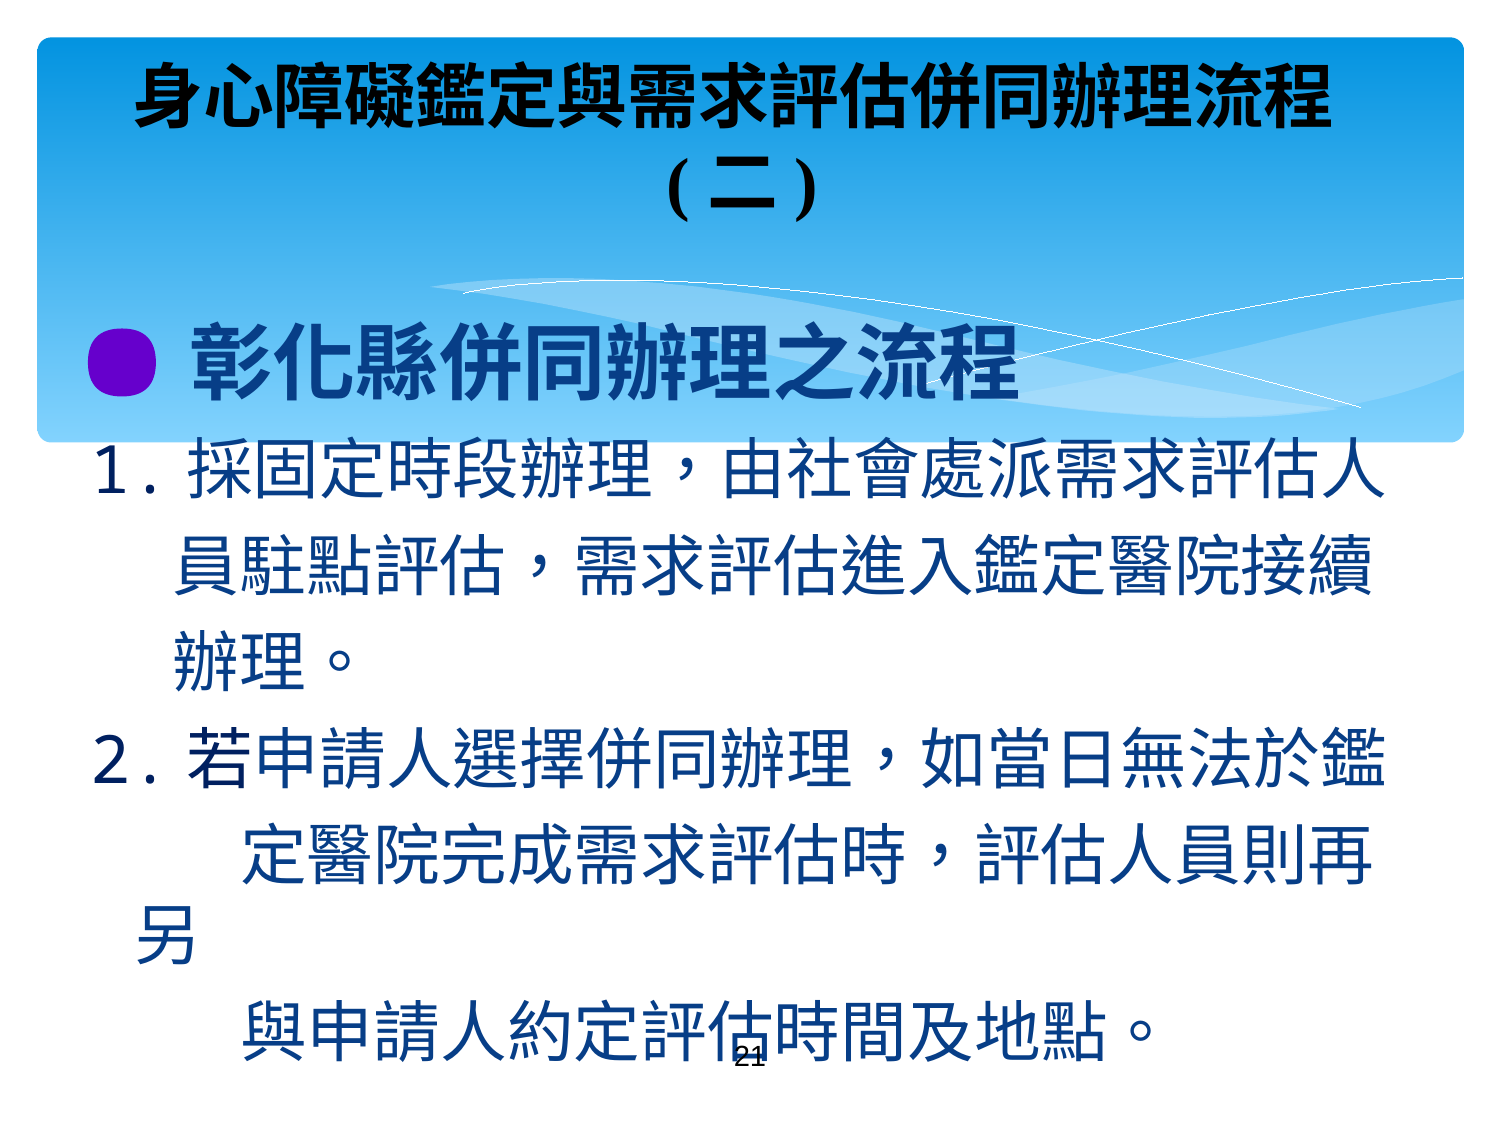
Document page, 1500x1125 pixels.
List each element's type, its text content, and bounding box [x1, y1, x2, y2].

list 彰化縣併同辦理之流程 1.採固定時段辦理，由社會處派需求評估人 員駐點評估，需求評估進入鑑定醫院接續 辦理。 2.若申請人選擇併同辦理，如當日無法於鑑 定醫院完成需求評估時，評估人員則再另 與申請人約定評估時間及地點。 [75, 302, 1426, 1006]
title 身心障礙鑑定與需求評估併同辦理流程(二) [76, 42, 1409, 231]
text_box <編號> [654, 1025, 846, 1086]
